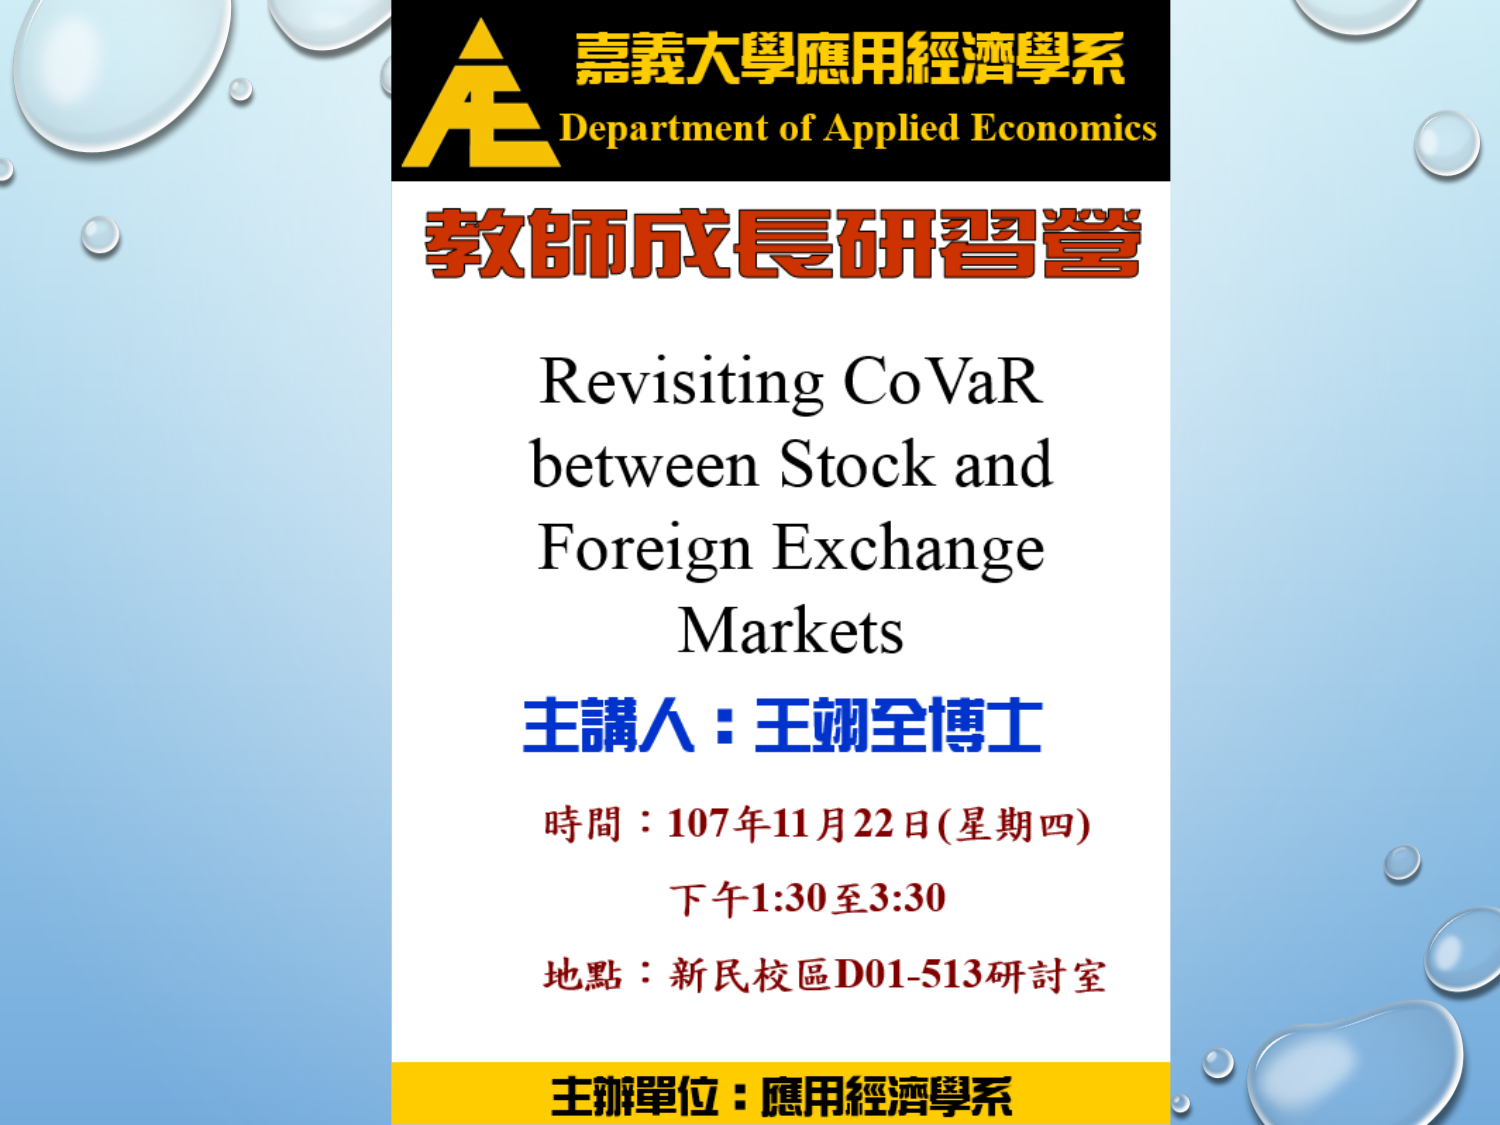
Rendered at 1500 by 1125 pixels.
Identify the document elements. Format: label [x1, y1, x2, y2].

picture [391, 0, 1171, 1125]
